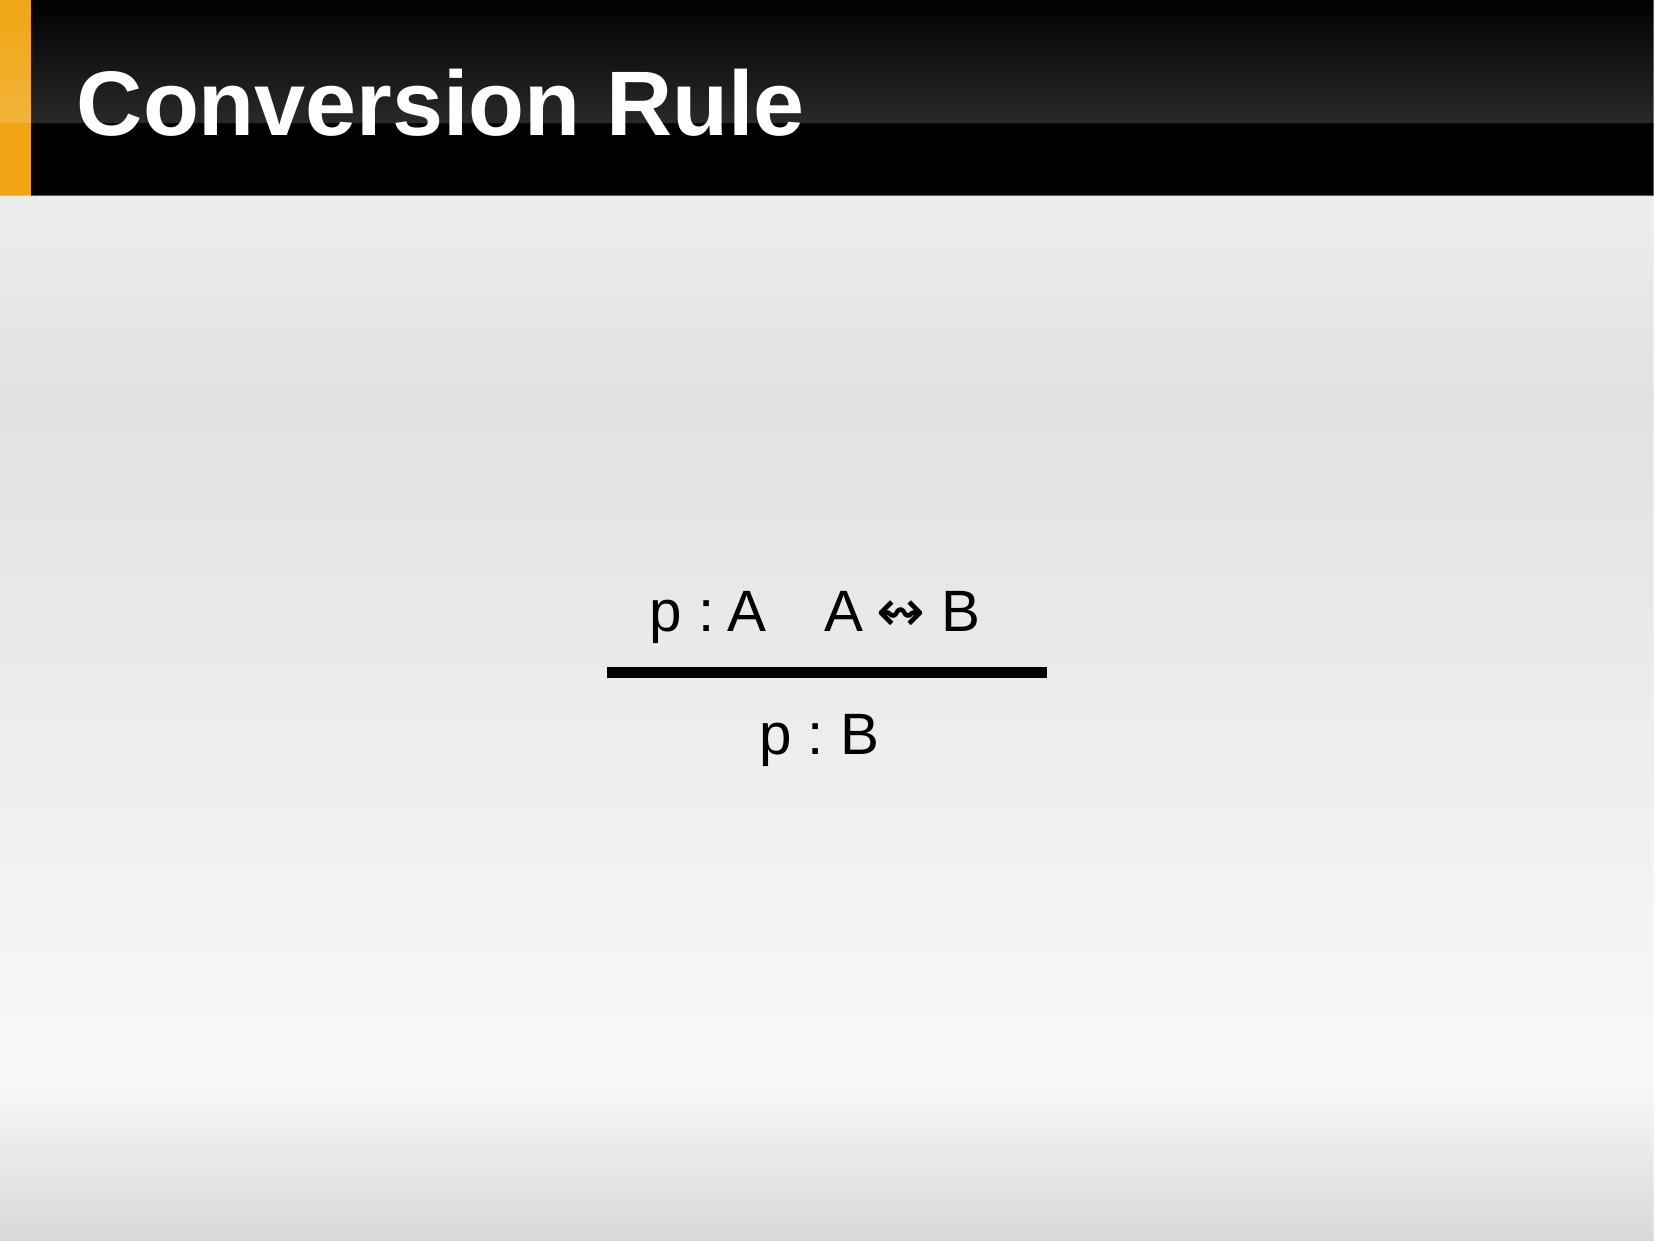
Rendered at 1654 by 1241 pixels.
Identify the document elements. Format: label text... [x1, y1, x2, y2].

text_box p : B [744, 694, 910, 782]
title Conversion Rule [76, 0, 1565, 208]
text_box p : A A ↭ B [634, 571, 1019, 677]
picture [0, 0, 1654, 1241]
